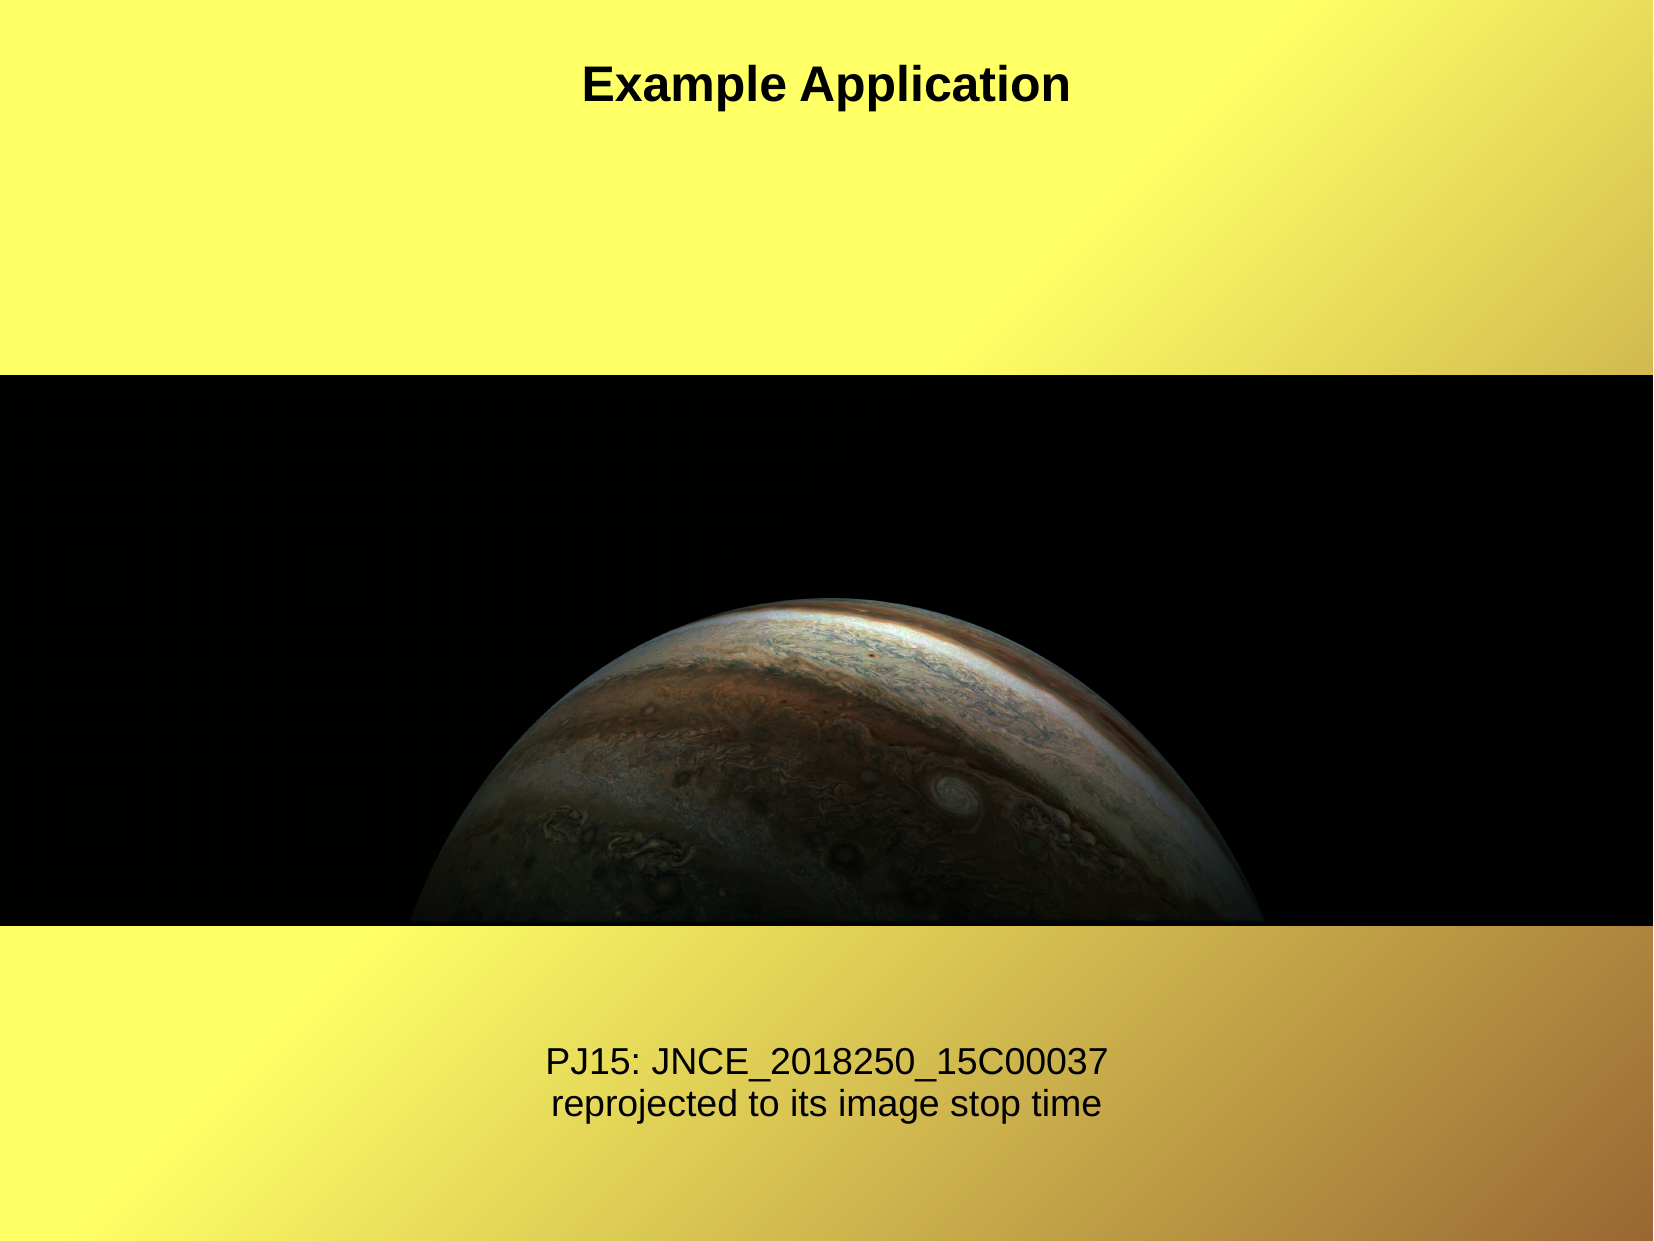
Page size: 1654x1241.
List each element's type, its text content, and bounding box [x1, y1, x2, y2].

picture [0, 375, 1653, 926]
text_box Example Application [0, 48, 1653, 178]
text_box PJ15: JNCE_2018250_15C00037 reprojected to its image stop time [206, 1033, 1447, 1133]
